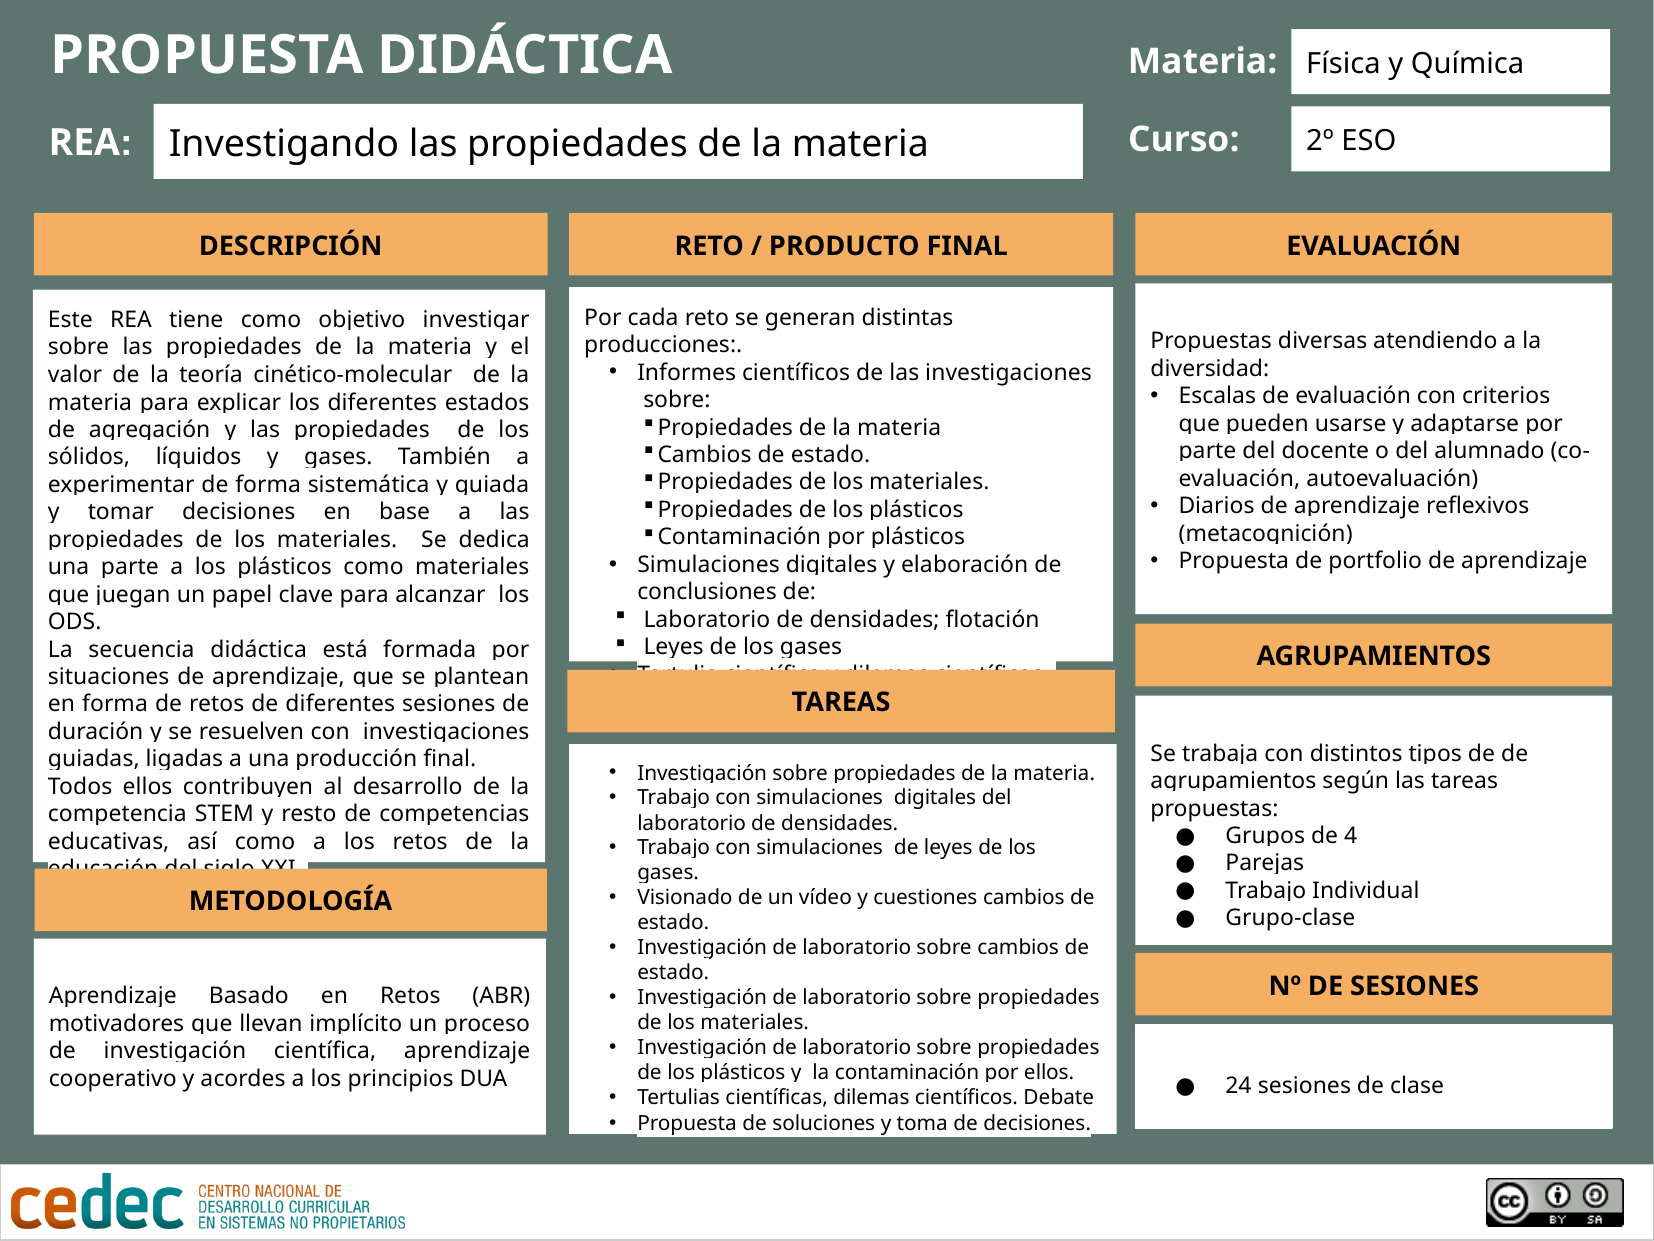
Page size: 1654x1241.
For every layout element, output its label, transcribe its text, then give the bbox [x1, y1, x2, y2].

text_box RETO / PRODUCTO FINAL [569, 212, 1114, 276]
picture [11, 1173, 405, 1229]
text_box Este REA tiene como objetivo investigar sobre las propiedades de la materia y el valor de la teoría cinético-molecular de la materia para explicar los diferentes estados de agregación y las propiedades de los sólidos, líquidos y gases. También a experimentar de forma sistemática y guiada y tomar decisiones en base a las propiedades de los materiales. Se dedica una parte a los plásticos como materiales que juegan un papel clave para alcanzar los ODS. La secuencia didáctica está formada por situaciones de aprendizaje, que se plantean en forma de retos de diferentes sesiones de duración y se resuelven con investigaciones guiadas, ligadas a una producción final. Todos ellos contribuyen al desarrollo de la competencia STEM y resto de competencias educativas, así como a los retos de la educación del siglo XXI. [32, 289, 546, 863]
text_box 24 sesiones de clase [1135, 1024, 1613, 1129]
text_box Investigación sobre propiedades de la materia. Trabajo con simulaciones digitales del laboratorio de densidades. Trabajo con simulaciones de leyes de los gases. Visionado de un vídeo y cuestiones cambios de estado. Investigación de laboratorio sobre cambios de estado. Investigación de laboratorio sobre propiedades de los materiales. Investigación de laboratorio sobre propiedades de los plásticos y la contaminación por ellos. Tertulias científicas, dilemas científicos. Debate Propuesta de soluciones y toma de decisiones. [569, 744, 1117, 1134]
text_box AGRUPAMIENTOS [1135, 623, 1613, 687]
text_box Por cada reto se generan distintas producciones:. Informes científicos de las investigaciones sobre: Propiedades de la materia Cambios de estado. Propiedades de los materiales. Propiedades de los plásticos Contaminación por plásticos Simulaciones digitales y elaboración de conclusiones de: Laboratorio de densidades; flotación Leyes de los gases Tertulia científica y dilemas científicos. [569, 287, 1114, 662]
text_box REA: [33, 110, 153, 174]
text_box Nº DE SESIONES [1135, 952, 1613, 1016]
text_box Curso: [1113, 109, 1303, 173]
text_box Propuestas diversas atendiendo a la diversidad: Escalas de evaluación con criterios que pueden usarse y adaptarse por parte del docente o del alumnado (co-evaluación, autoevaluación) Diarios de aprendizaje reflexivos (metacognición) Propuesta de portfolio de aprendizaje [1135, 283, 1613, 615]
text_box PROPUESTA DIDÁCTICA [35, 11, 1027, 110]
text_box [0, 1164, 1654, 1241]
text_box DESCRIPCIÓN [33, 212, 548, 276]
text_box Aprendizaje Basado en Retos (ABR) motivadores que llevan implícito un proceso de investigación científica, aprendizaje cooperativo y acordes a los principios DUA [33, 938, 546, 1135]
text_box Física y Química [1291, 29, 1611, 95]
text_box 2º ESO [1291, 106, 1611, 172]
text_box Investigando las propiedades de la materia [153, 103, 1083, 179]
text_box TAREAS [567, 669, 1115, 733]
text_box METODOLOGÍA [34, 868, 547, 932]
text_box Se trabaja con distintos tipos de de agrupamientos según las tareas propuestas: Grupos de 4 Parejas Trabajo Individual Grupo-clase [1135, 695, 1613, 945]
text_box EVALUACIÓN [1135, 212, 1613, 276]
text_box Materia: [1113, 30, 1291, 94]
picture [1486, 1178, 1624, 1227]
